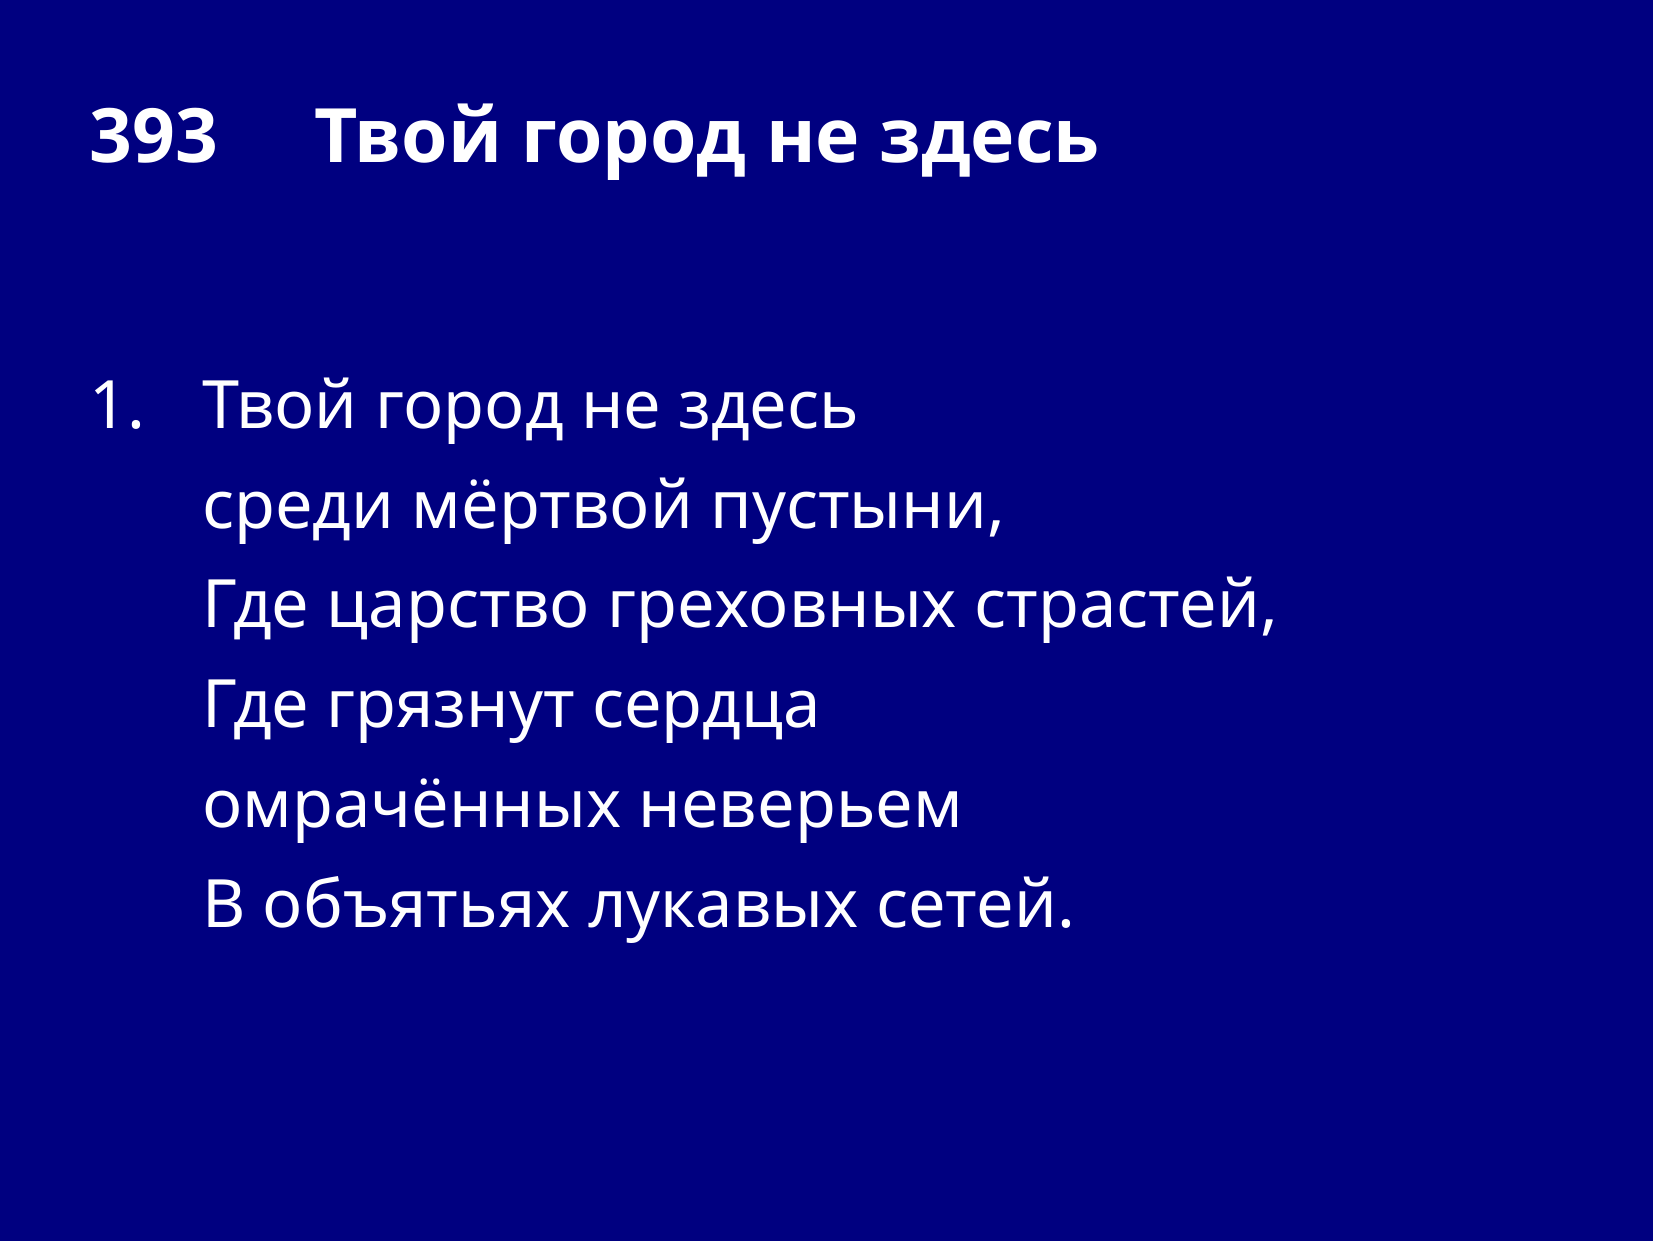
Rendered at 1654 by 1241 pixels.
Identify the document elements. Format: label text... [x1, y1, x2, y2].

text_box 393 Твой город не здесь [75, 75, 1576, 188]
text_box 1. Твой город не здесь среди мёртвой пустыни, Где царство греховных страстей, Где грязнут сердца омрачённых неверьем В объятьях лукавых сетей. [75, 188, 1576, 1163]
